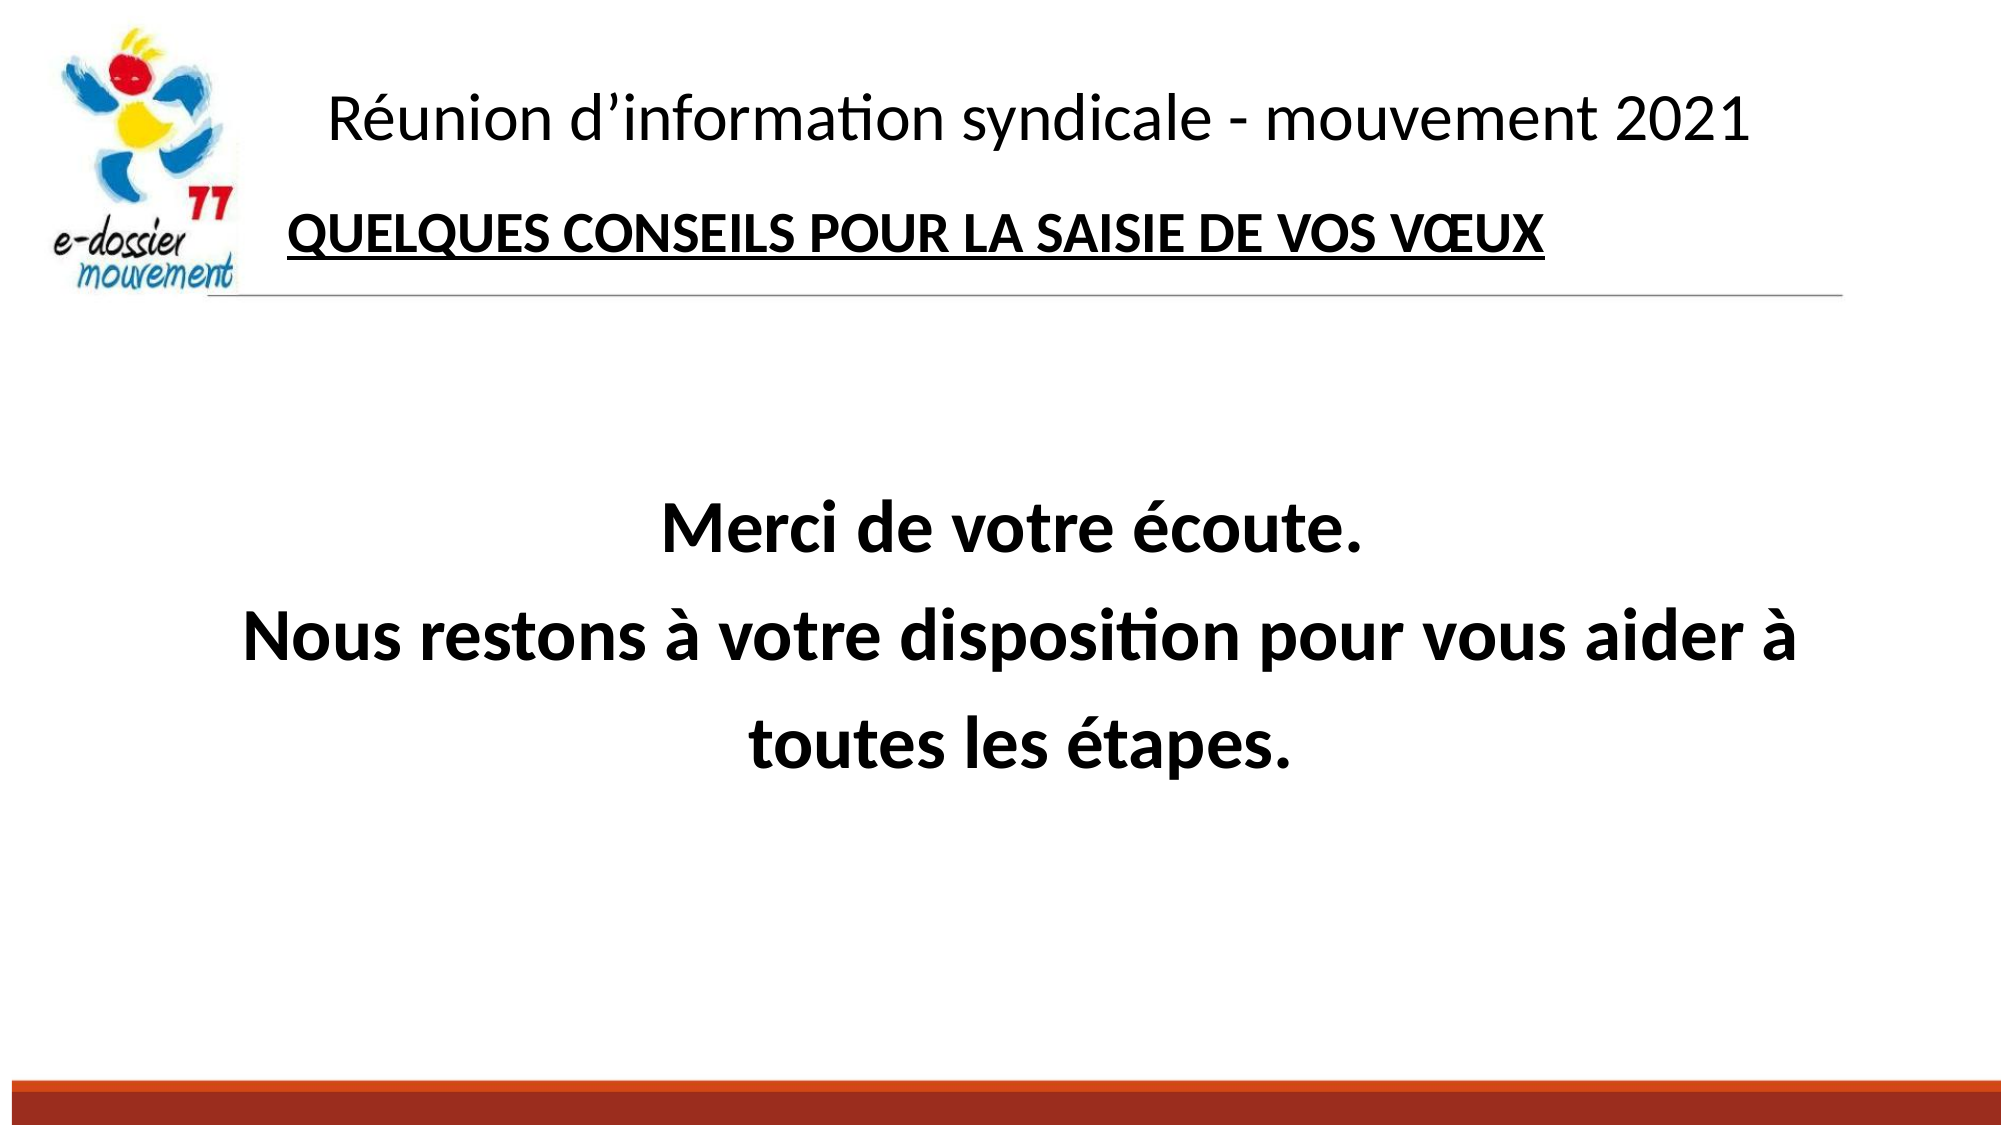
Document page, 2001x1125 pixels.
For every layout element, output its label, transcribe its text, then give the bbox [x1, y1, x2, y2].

text_box QUELQUES CONSEILS POUR LA SAISIE DE VOS VŒUX [287, 178, 1569, 265]
text_box Merci de votre écoute. Nous restons à votre disposition pour vous aider à toutes les étapes. [144, 459, 1898, 784]
text_box Réunion d’information syndicale - mouvement 2021 [327, 55, 1805, 154]
text_box [11, 0, 2000, 1125]
